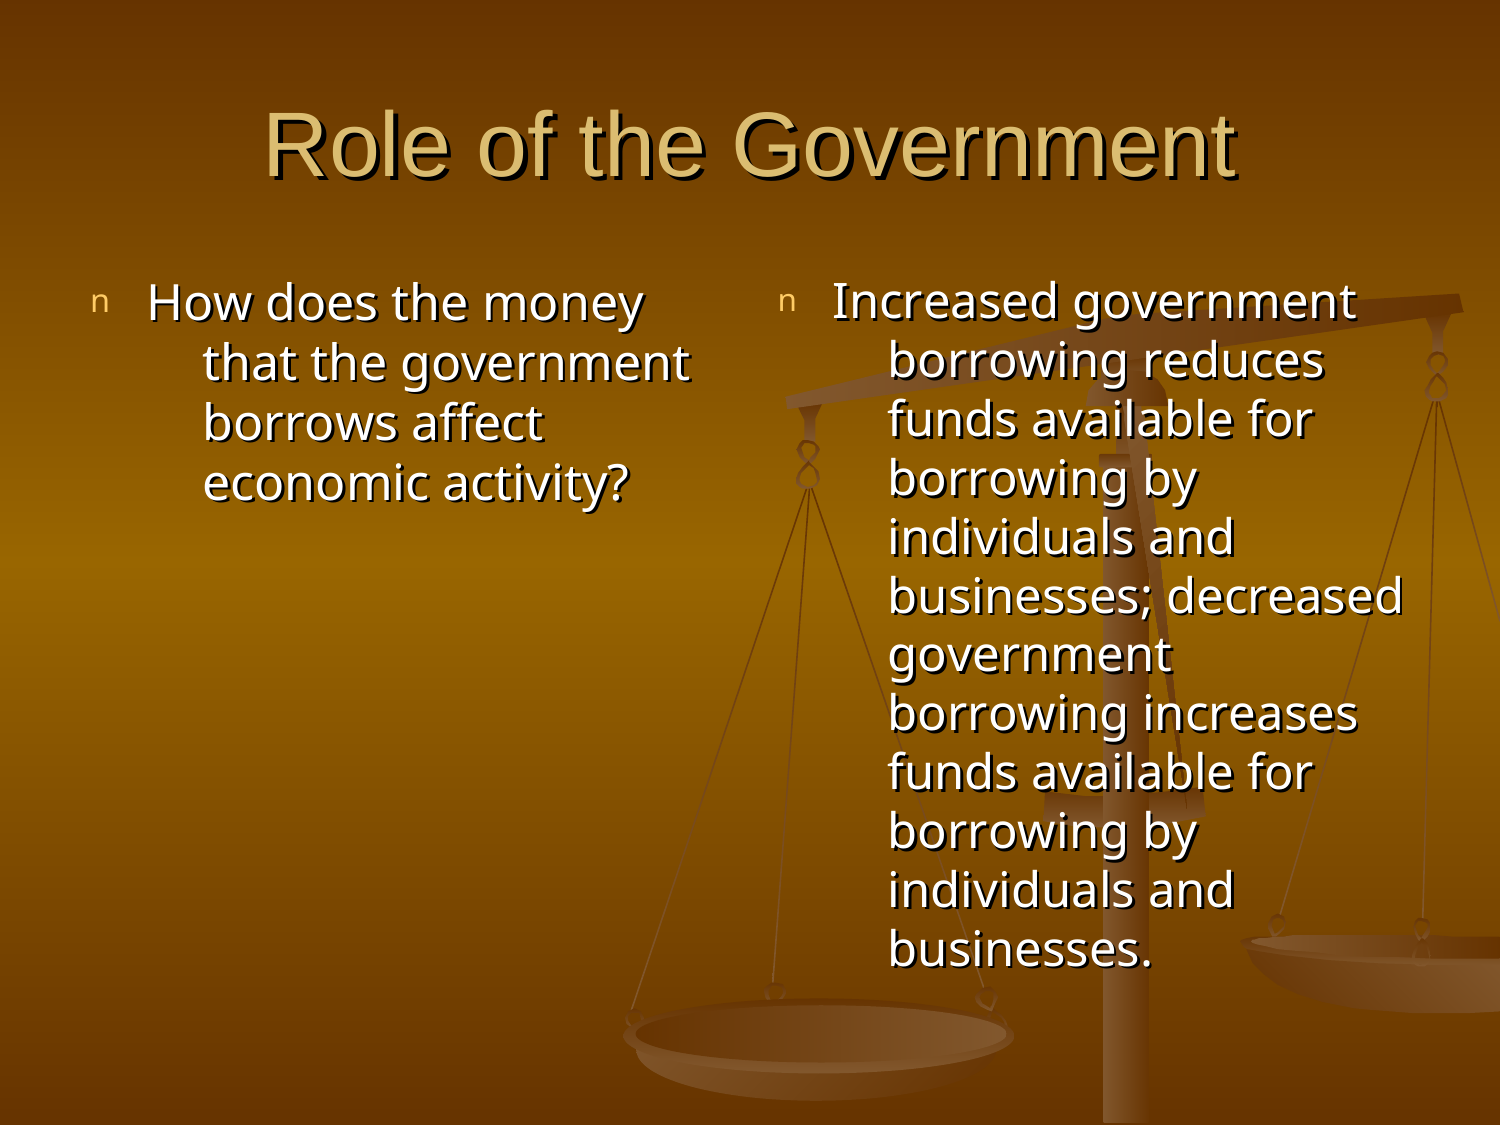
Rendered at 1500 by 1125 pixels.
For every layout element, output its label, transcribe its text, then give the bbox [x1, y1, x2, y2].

list How does the money that the government borrows affect economic activity? [75, 262, 738, 1006]
title Role of the Government [75, 45, 1426, 234]
list Increased government borrowing reduces funds available for borrowing by individuals and businesses; decreased government borrowing increases funds available for borrowing by individuals and businesses. [762, 262, 1426, 1006]
